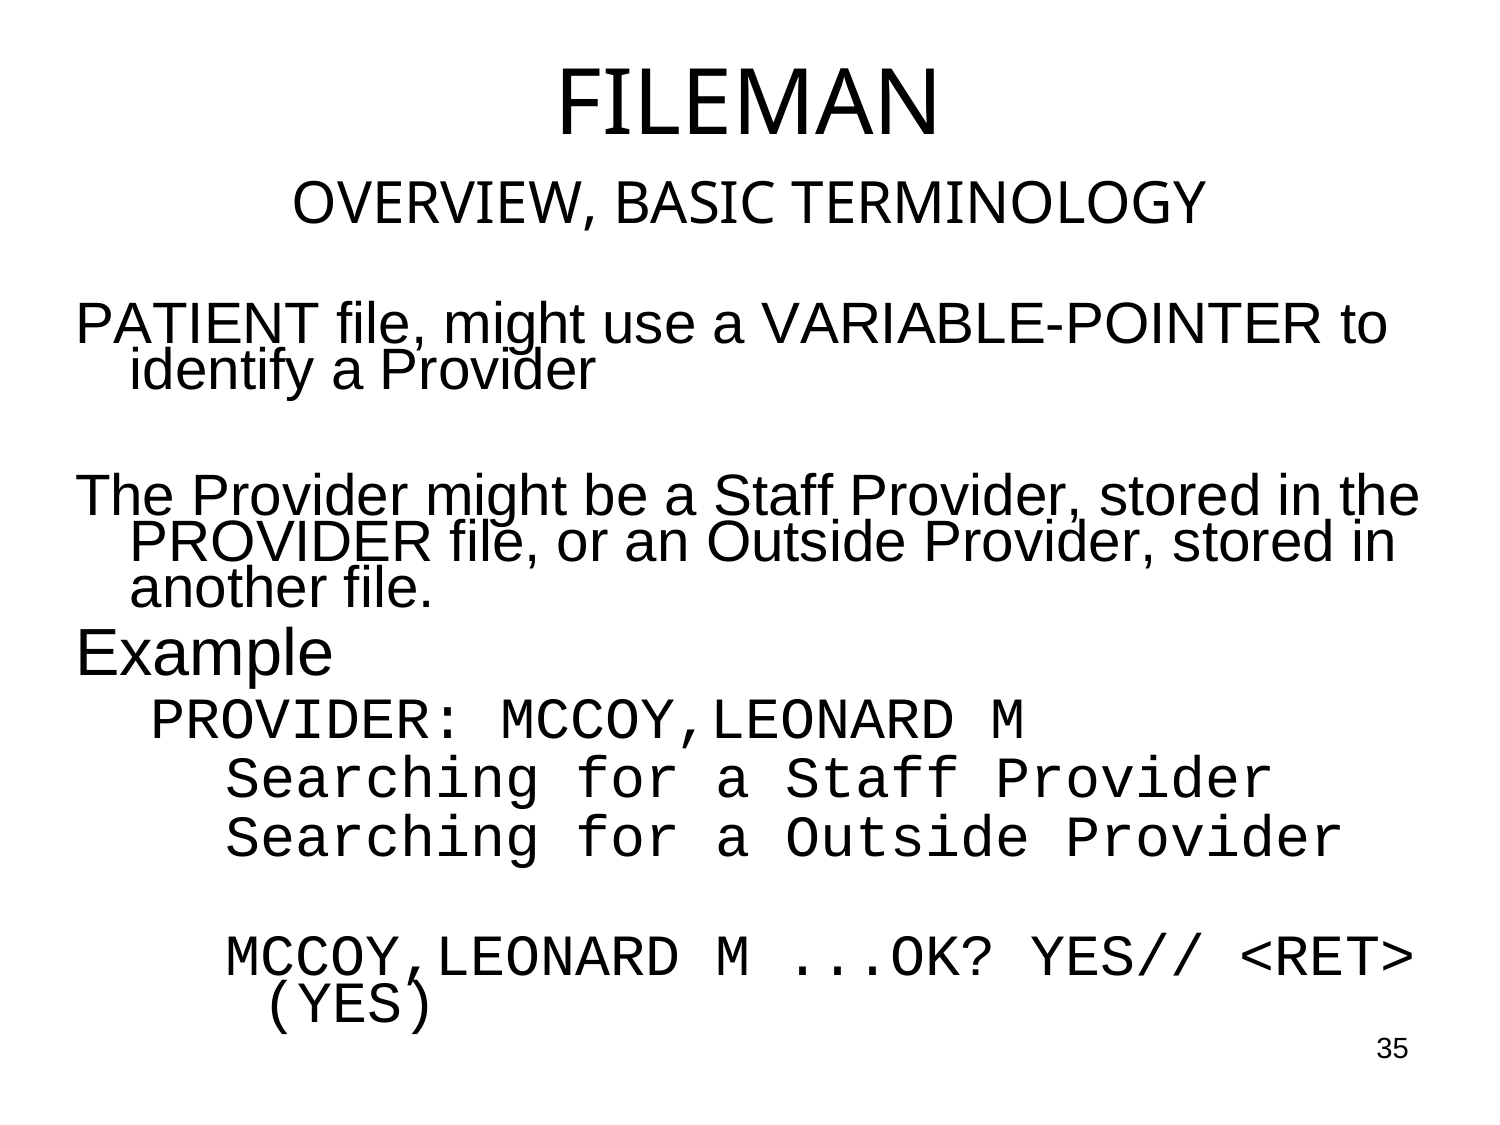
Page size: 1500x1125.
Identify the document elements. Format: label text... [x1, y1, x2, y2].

title FILEMAN OVERVIEW, BASIC TERMINOLOGY [75, 32, 1424, 224]
list PATIENT file, might use a VARIABLE-POINTER to identify a Provider The Provider might be a Staff Provider, stored in the PROVIDER file, or an Outside Provider, stored in another file. Example PROVIDER: MCCOY,LEONARD M Searching for a Staff Provider Searching for a Outside Provider MCCOY,LEONARD M ...OK? YES// <RET> (YES) [75, 224, 1424, 1051]
